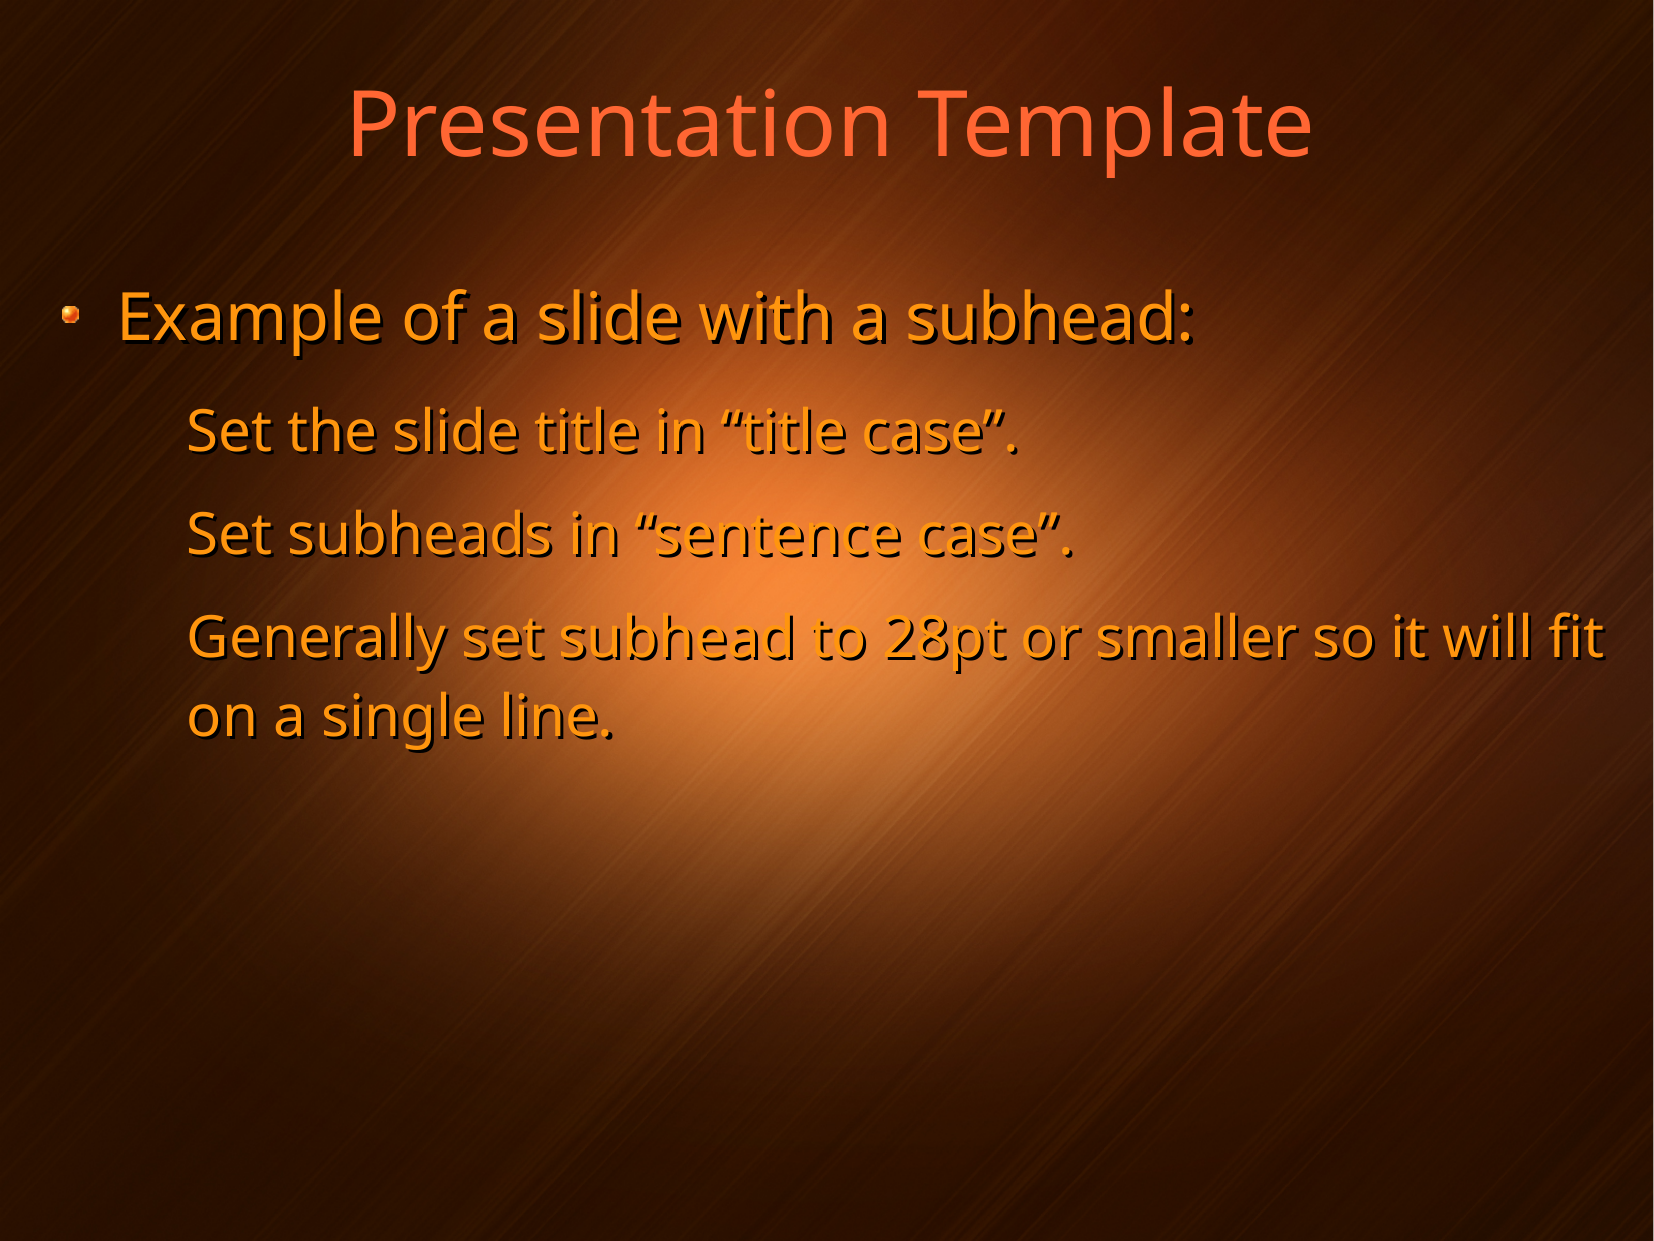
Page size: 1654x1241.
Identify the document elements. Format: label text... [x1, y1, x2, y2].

title Presentation Template [86, 17, 1576, 226]
list Example of a slide with a subhead: Set the slide title in “title case”. Set subheads in “sentence case”. Generally set subhead to 28pt or smaller so it will fit on a single line. [45, 269, 1613, 1088]
picture [0, 0, 1654, 1241]
